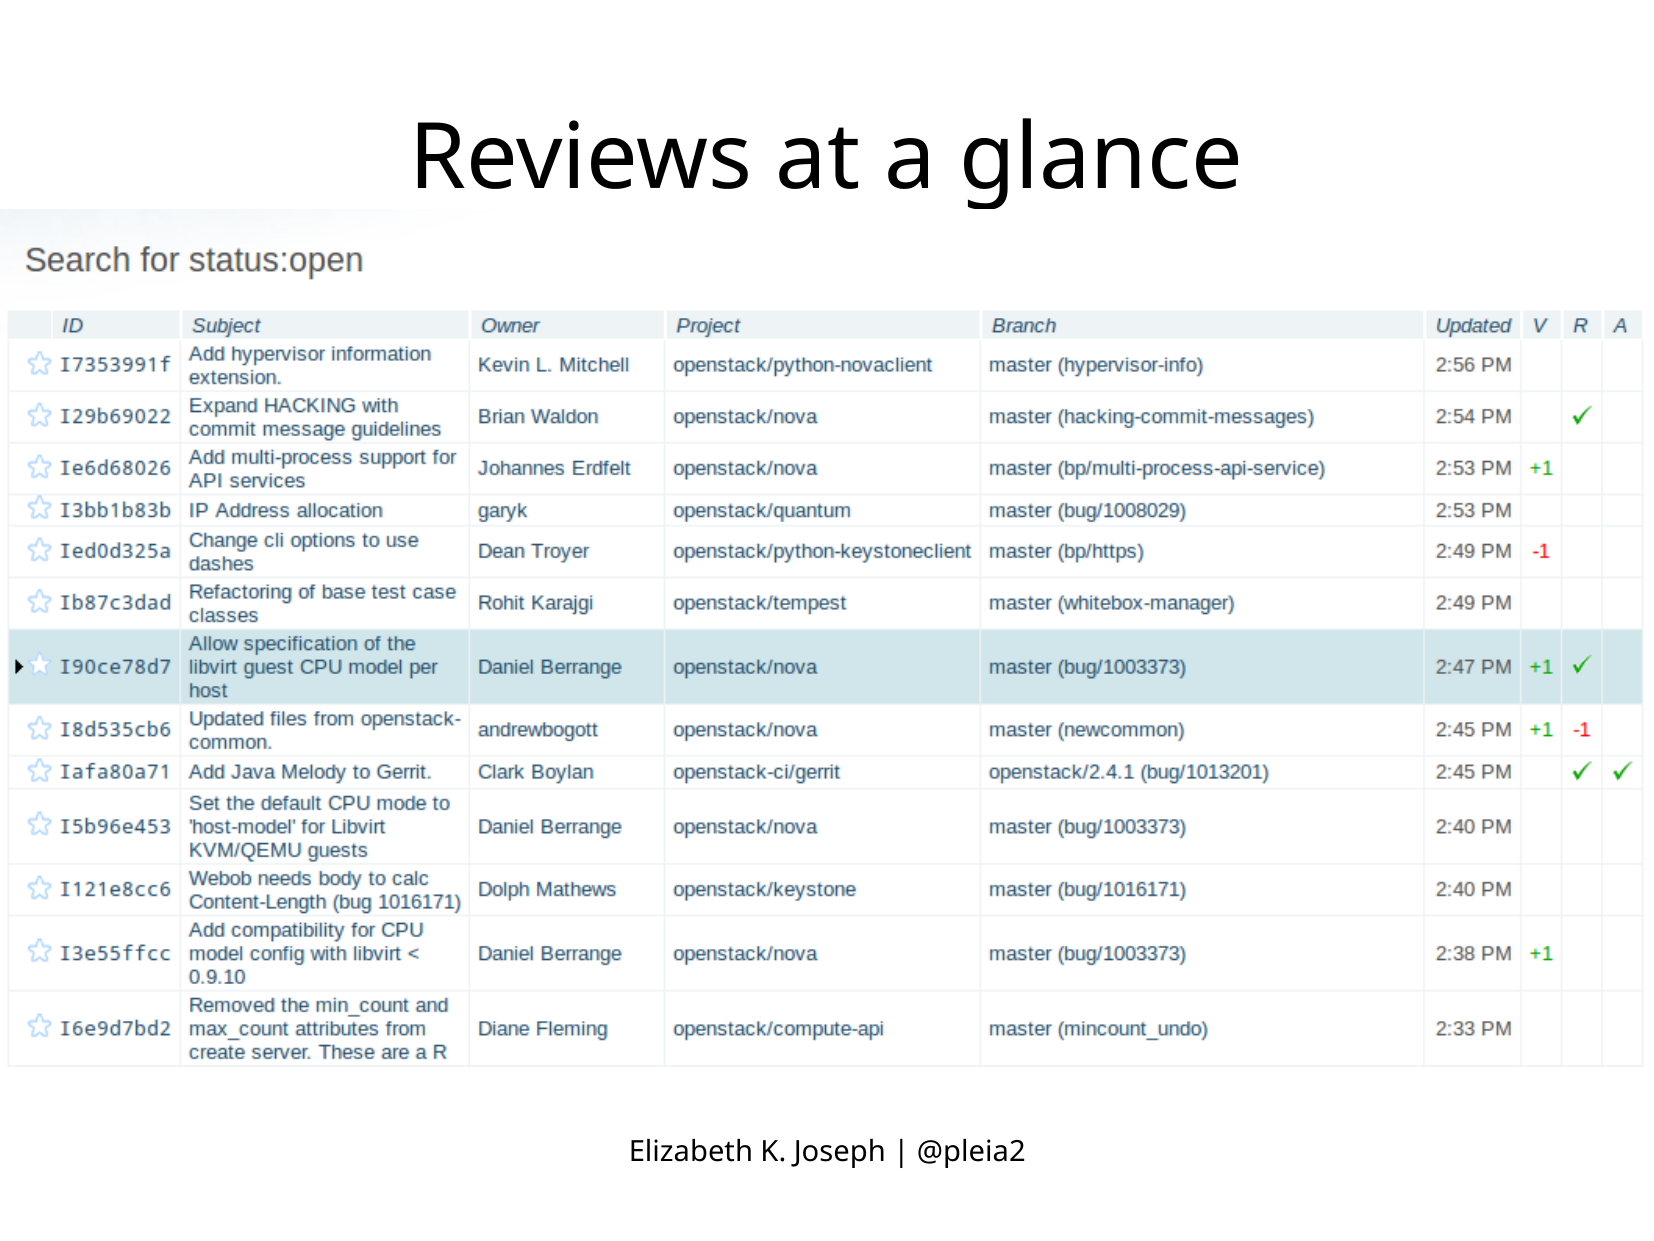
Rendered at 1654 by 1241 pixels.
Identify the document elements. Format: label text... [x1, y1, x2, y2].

title Reviews at a glance [82, 49, 1571, 209]
picture [0, 209, 1650, 1067]
